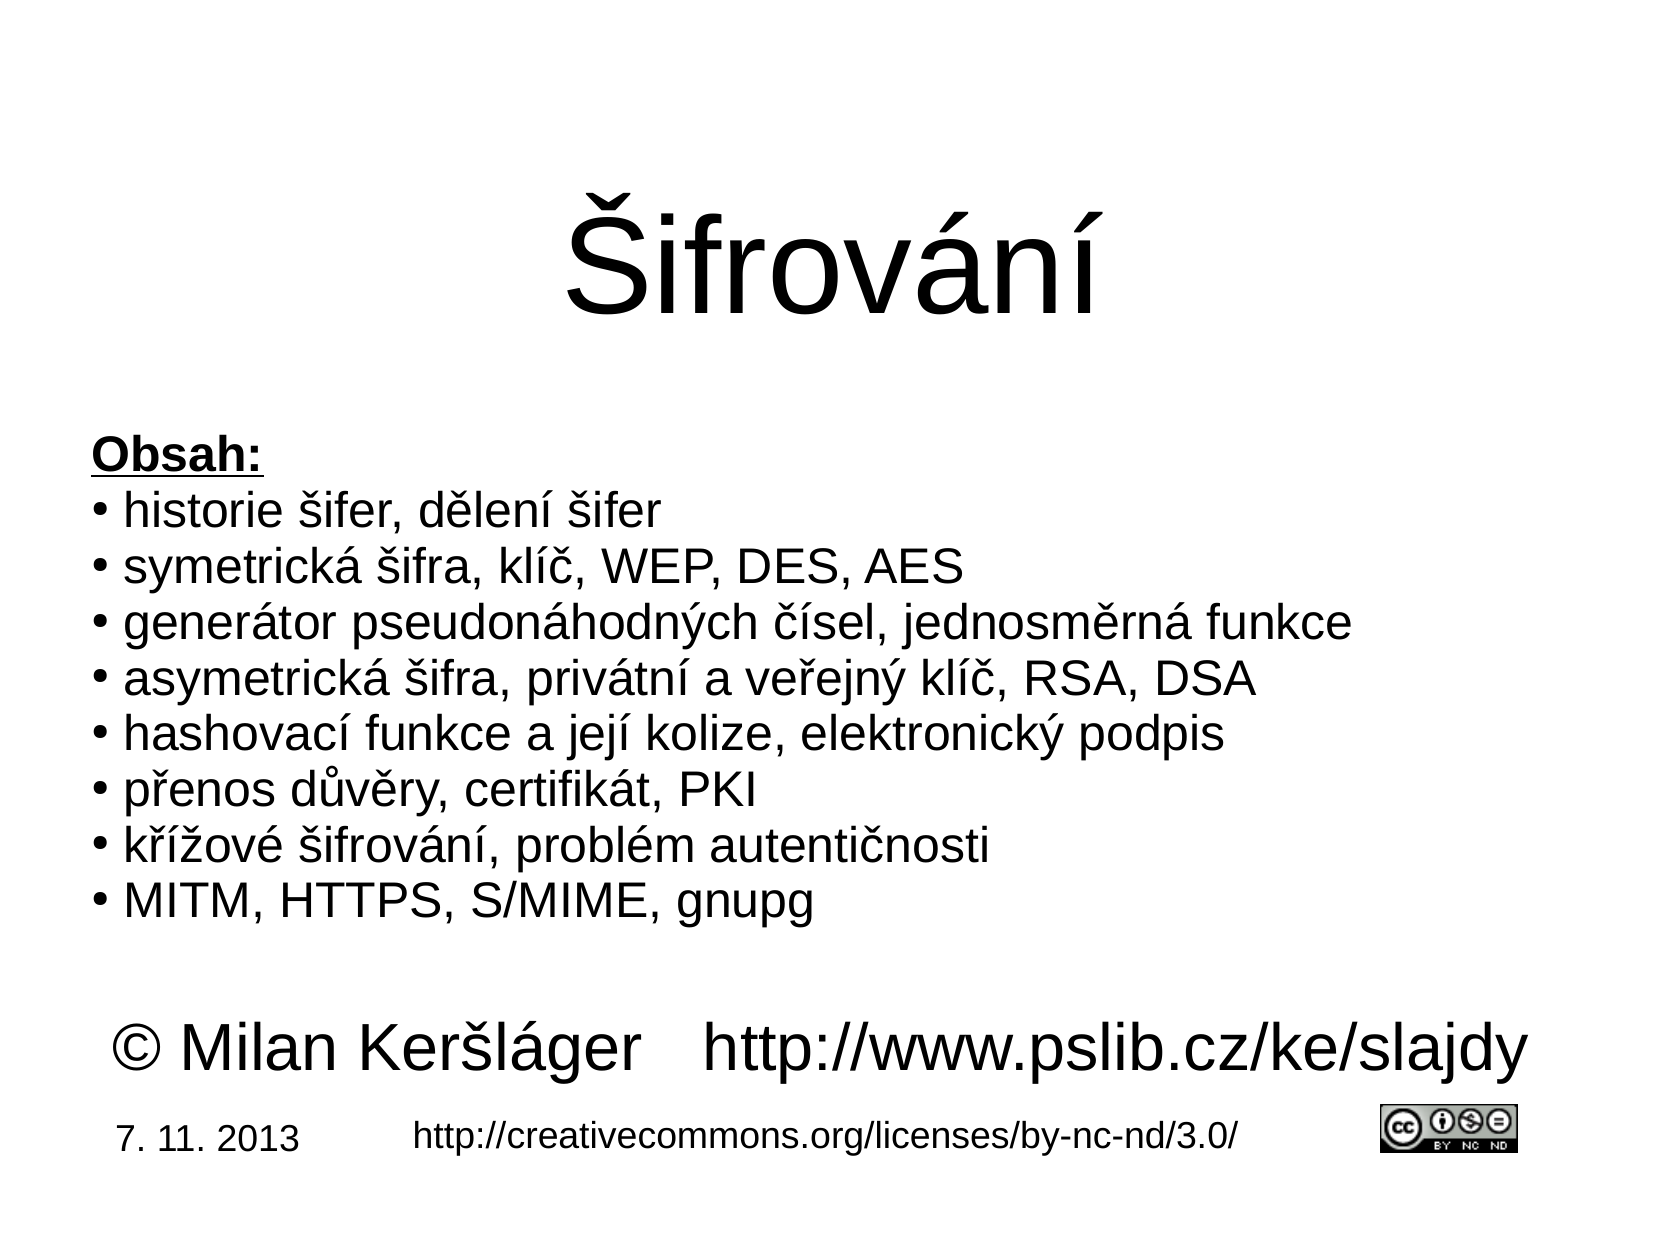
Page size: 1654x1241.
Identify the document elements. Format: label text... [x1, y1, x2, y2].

text_box http://creativecommons.org/licenses/by-nc-nd/3.0/ [339, 1107, 1313, 1165]
title Šifrování [88, 124, 1577, 408]
text_box 7. 11. 2013 [100, 1110, 355, 1168]
text_box Obsah: historie šifer, dělení šifer symetrická šifra, klíč, WEP, DES, AES generátor pseudonáhodných čísel, jednosměrná funkce asymetrická šifra, privátní a veřejný klíč, RSA, DSA hashovací funkce a její kolize, elektronický podpis přenos důvěry, certifikát, PKI křížové šifrování, problém autentičnosti MITM, HTTPS, S/MIME, gnupg [76, 419, 1583, 936]
list © Milan Keršláger http://www.pslib.cz/ke/slajdy [76, 1009, 1565, 1087]
picture [1380, 1104, 1518, 1153]
